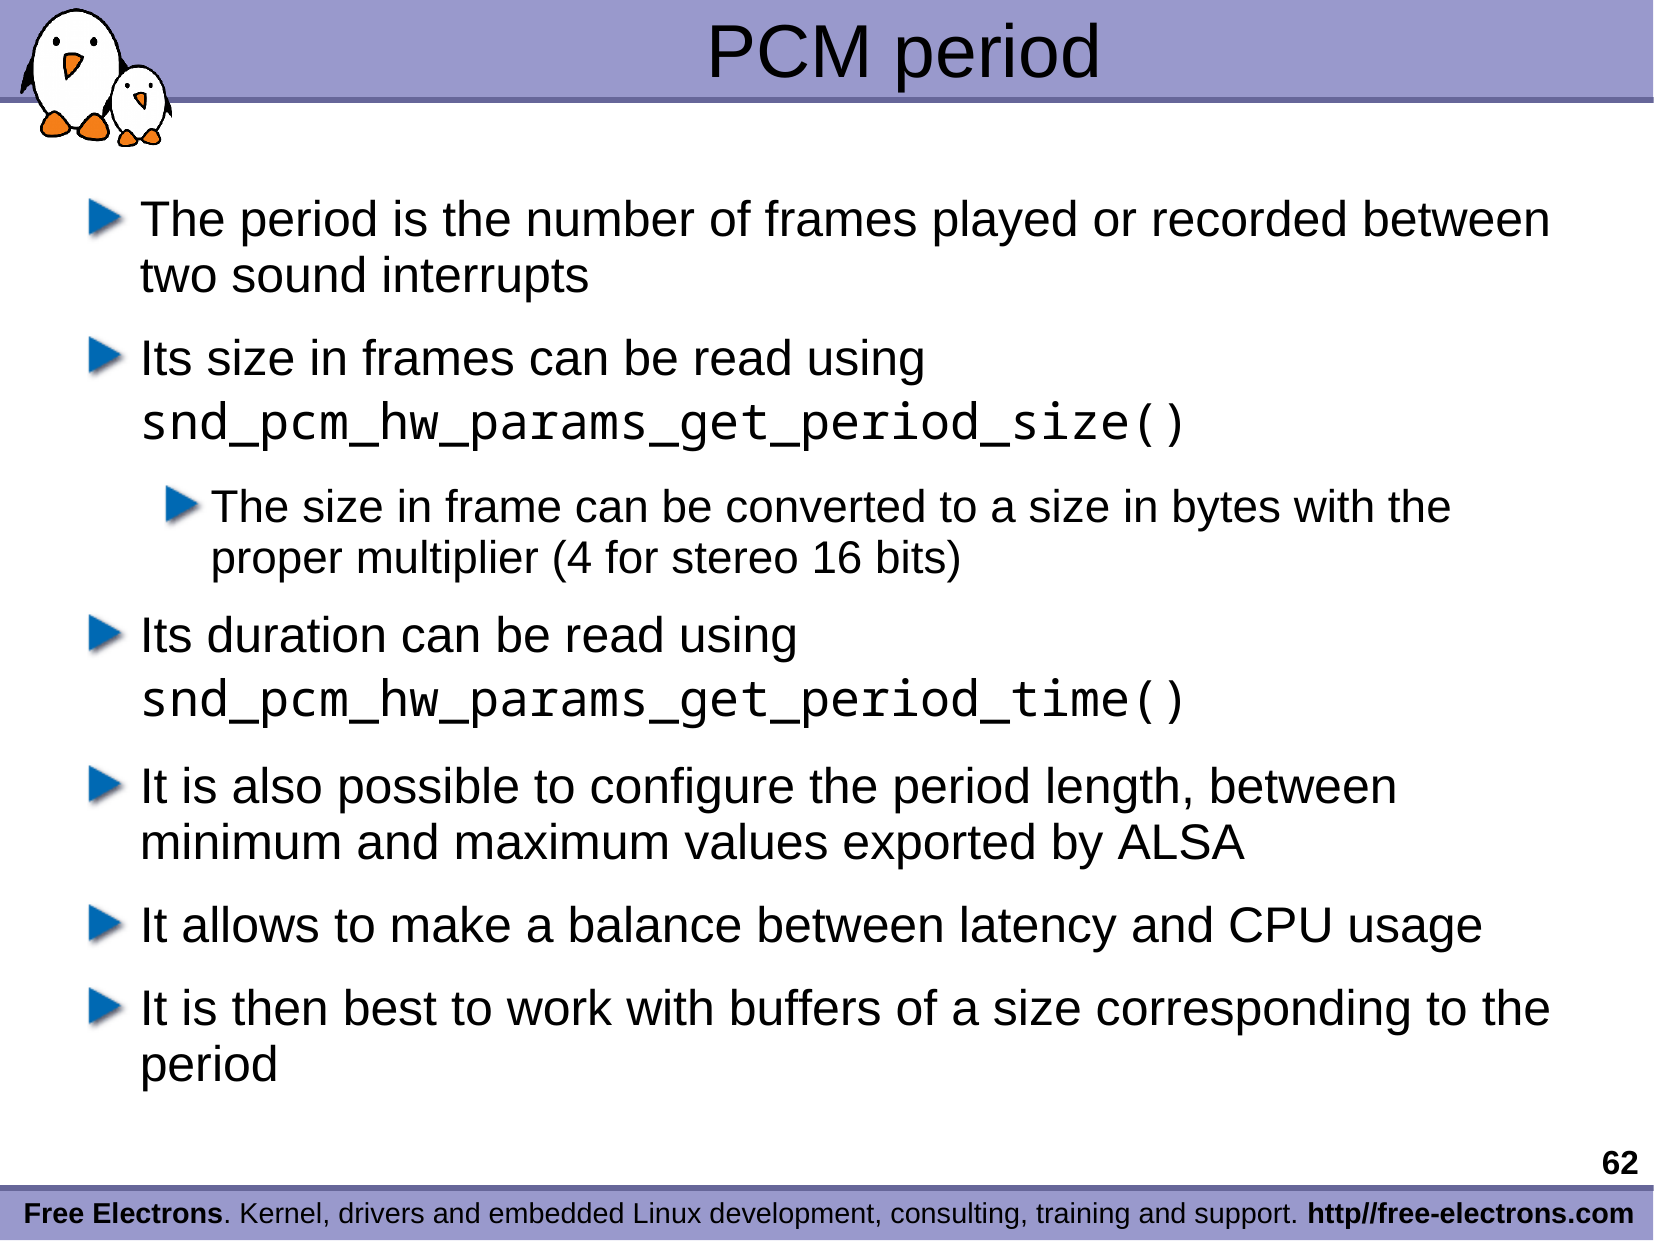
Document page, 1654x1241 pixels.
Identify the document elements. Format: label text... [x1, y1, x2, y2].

title PCM period [178, 4, 1631, 98]
picture [20, 8, 172, 147]
list The period is the number of frames played or recorded between two sound interrupts Its size in frames can be read using snd_pcm_hw_params_get_period_size() The size in frame can be converted to a size in bytes with the proper multiplier (4 for stereo 16 bits) Its duration can be read using snd_pcm_hw_params_get_period_time() It is also possible to configure the period length, between minimum and maximum values exported by ALSA It allows to make a balance between latency and CPU usage It is then best to work with buffers of a size corresponding to the period [68, 191, 1592, 1140]
